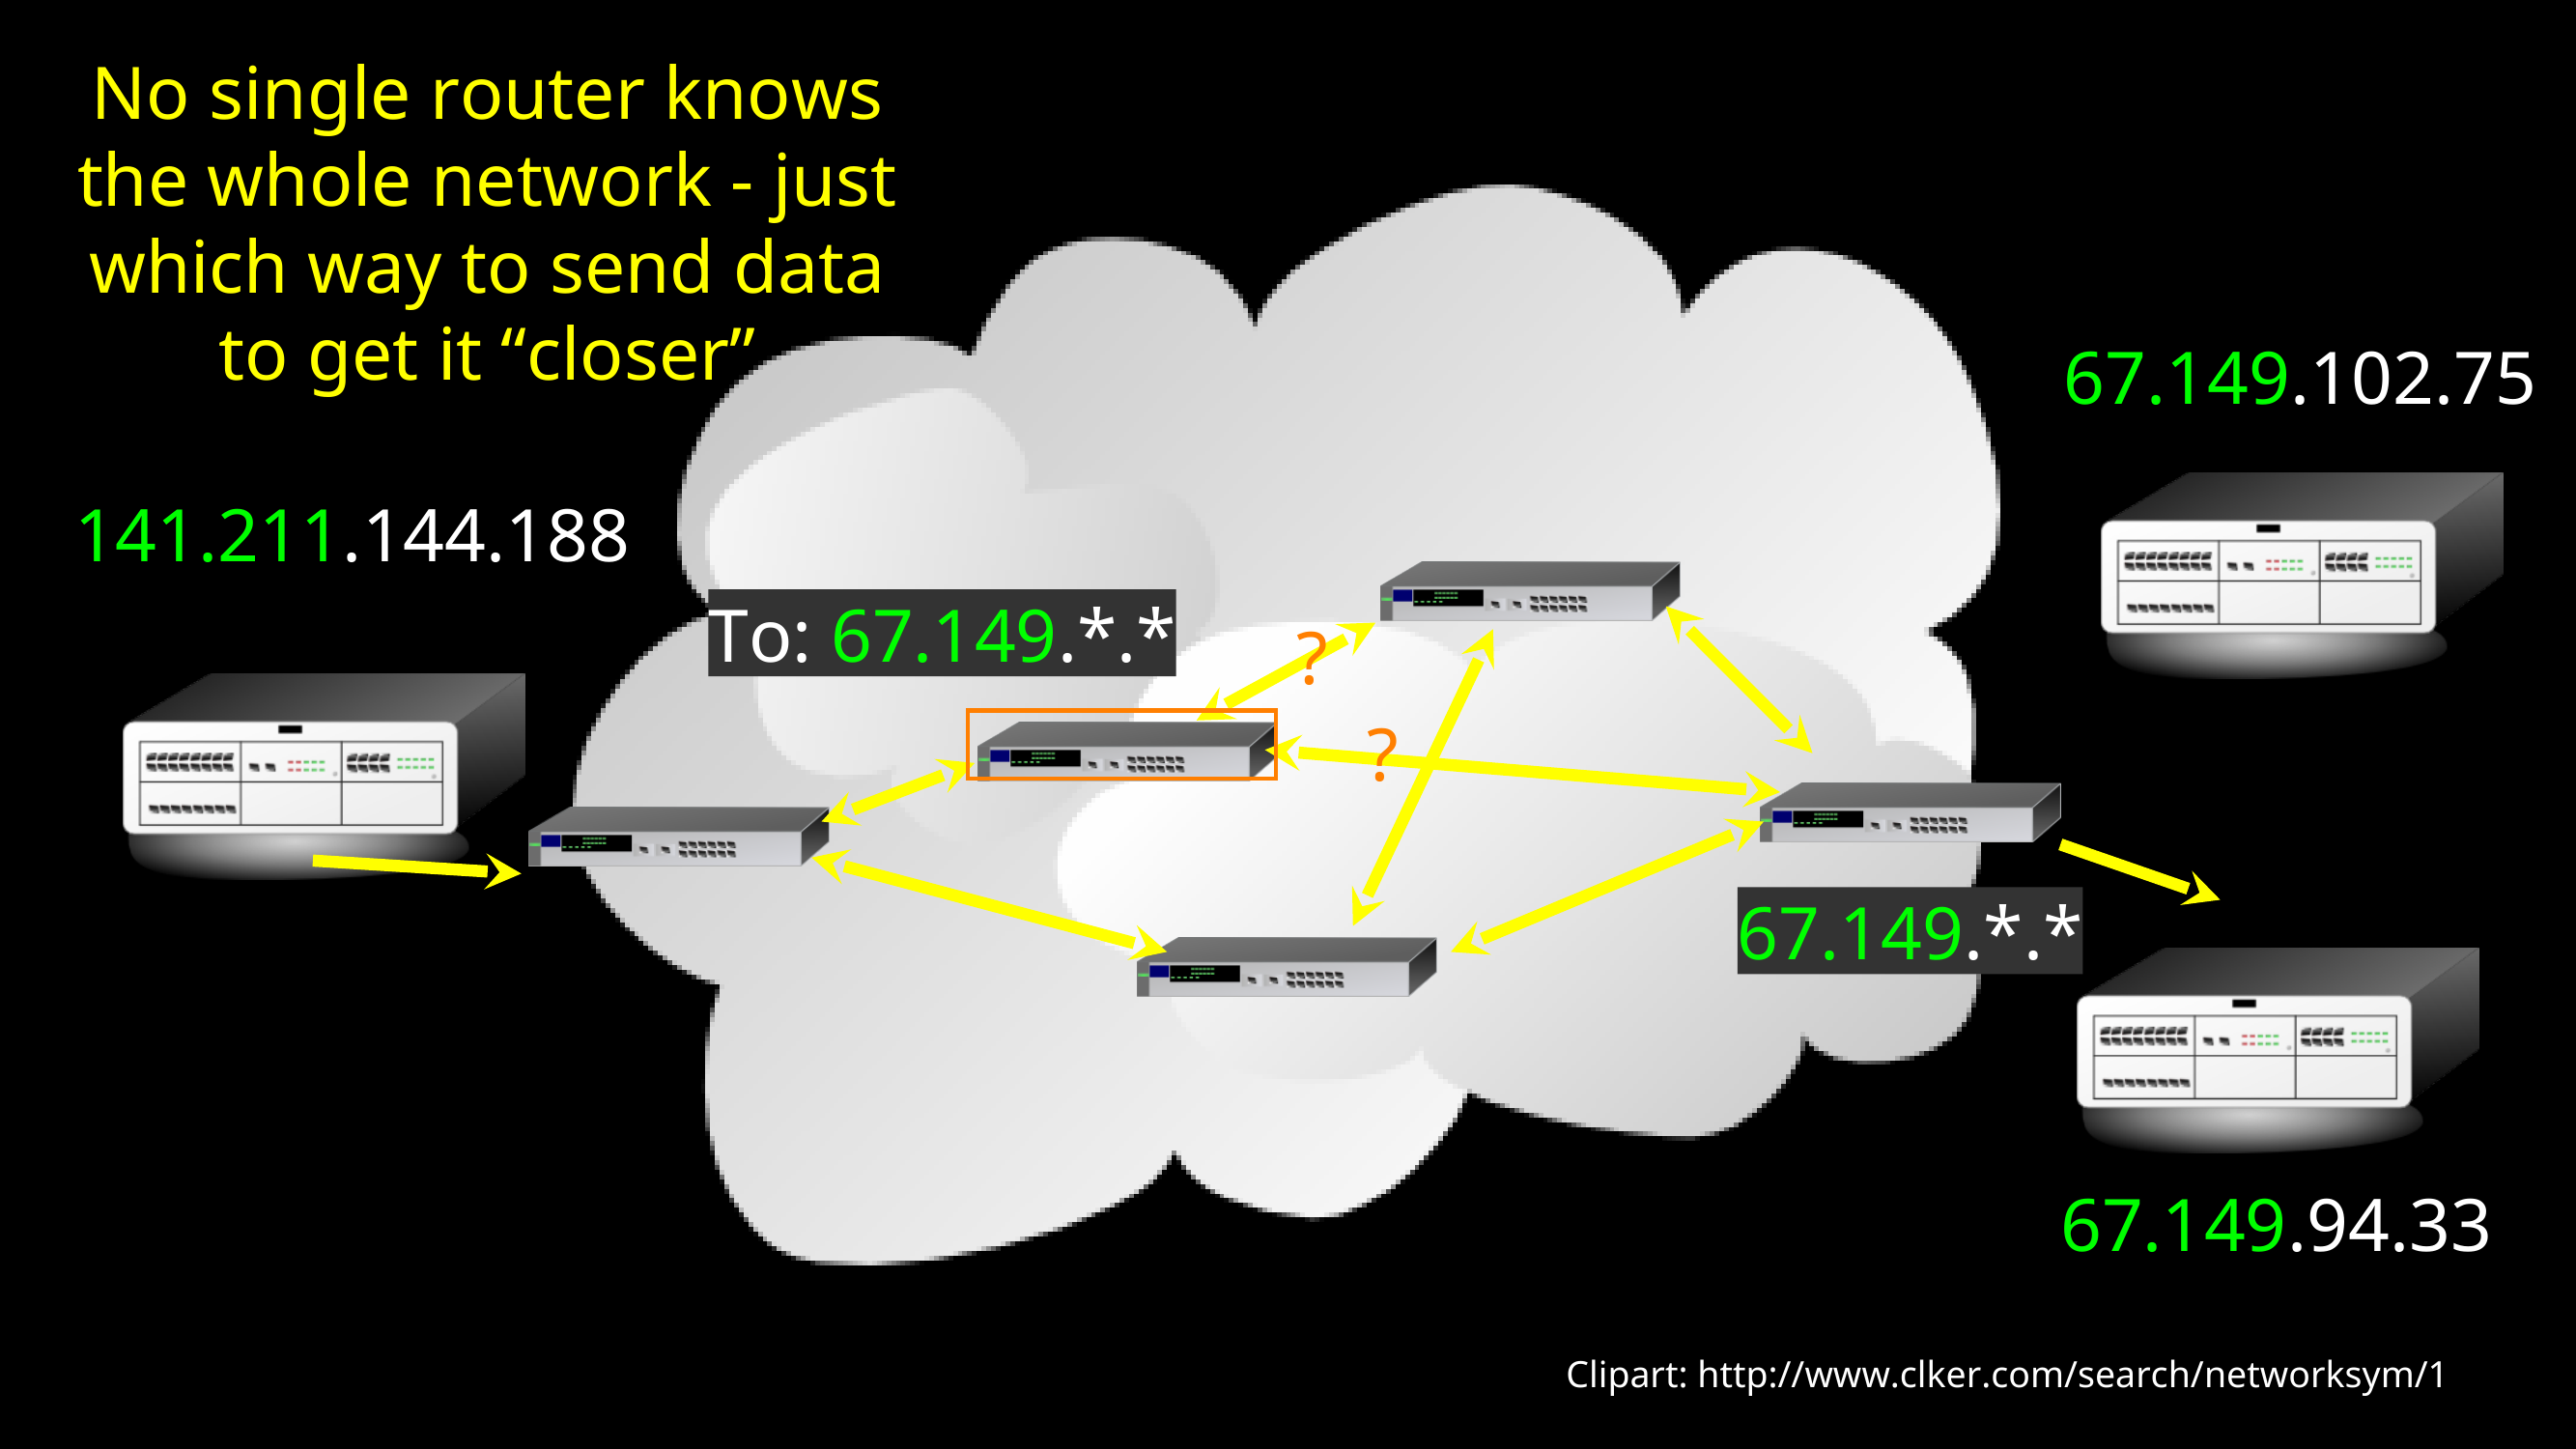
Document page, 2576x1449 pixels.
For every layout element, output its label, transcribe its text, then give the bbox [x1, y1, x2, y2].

picture [2101, 472, 2504, 679]
text_box ? [1367, 708, 1400, 796]
text_box 141.211.144.188 [74, 488, 632, 576]
text_box Clipart: http://www.clker.com/search/networksym/1 [1438, 1336, 2576, 1411]
picture [123, 673, 525, 880]
text_box 67.149.*.* [1737, 887, 2083, 975]
text_box 67.149.102.75 [2063, 331, 2537, 419]
text_box No single router knows the whole network - just which way to send data to get it “closer” [71, 46, 903, 394]
text_box ? [1296, 611, 1329, 699]
picture [528, 185, 2061, 1265]
text_box 67.149.94.33 [2060, 1179, 2493, 1266]
text_box To: 67.149.*.* [708, 589, 1176, 677]
picture [2077, 948, 2479, 1153]
